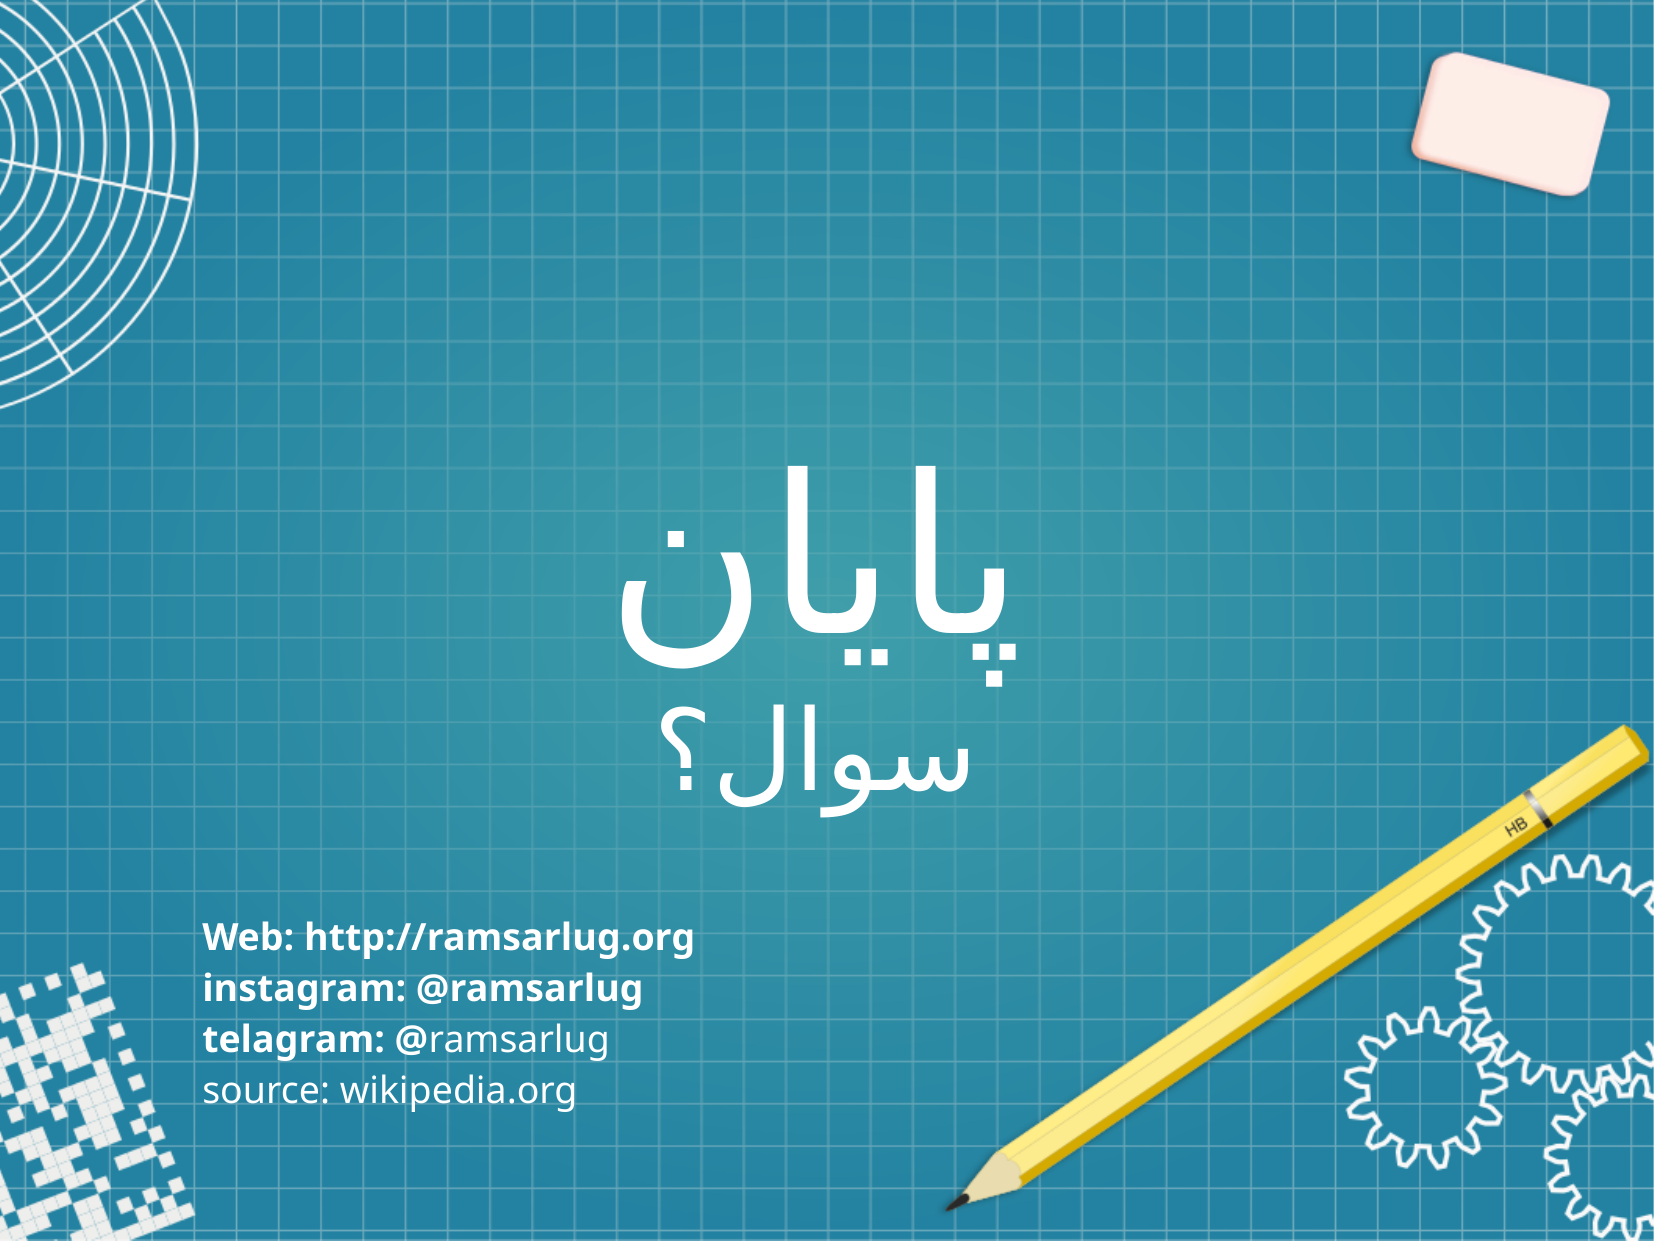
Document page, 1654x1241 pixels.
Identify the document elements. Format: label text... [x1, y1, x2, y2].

title پایان سوال؟ [225, 396, 1407, 850]
title Web: http://ramsarlug.org instagram: @ramsarlug telagram: @ramsarlug source: wikipedia.org [202, 900, 1591, 1126]
picture [0, 0, 1654, 1241]
